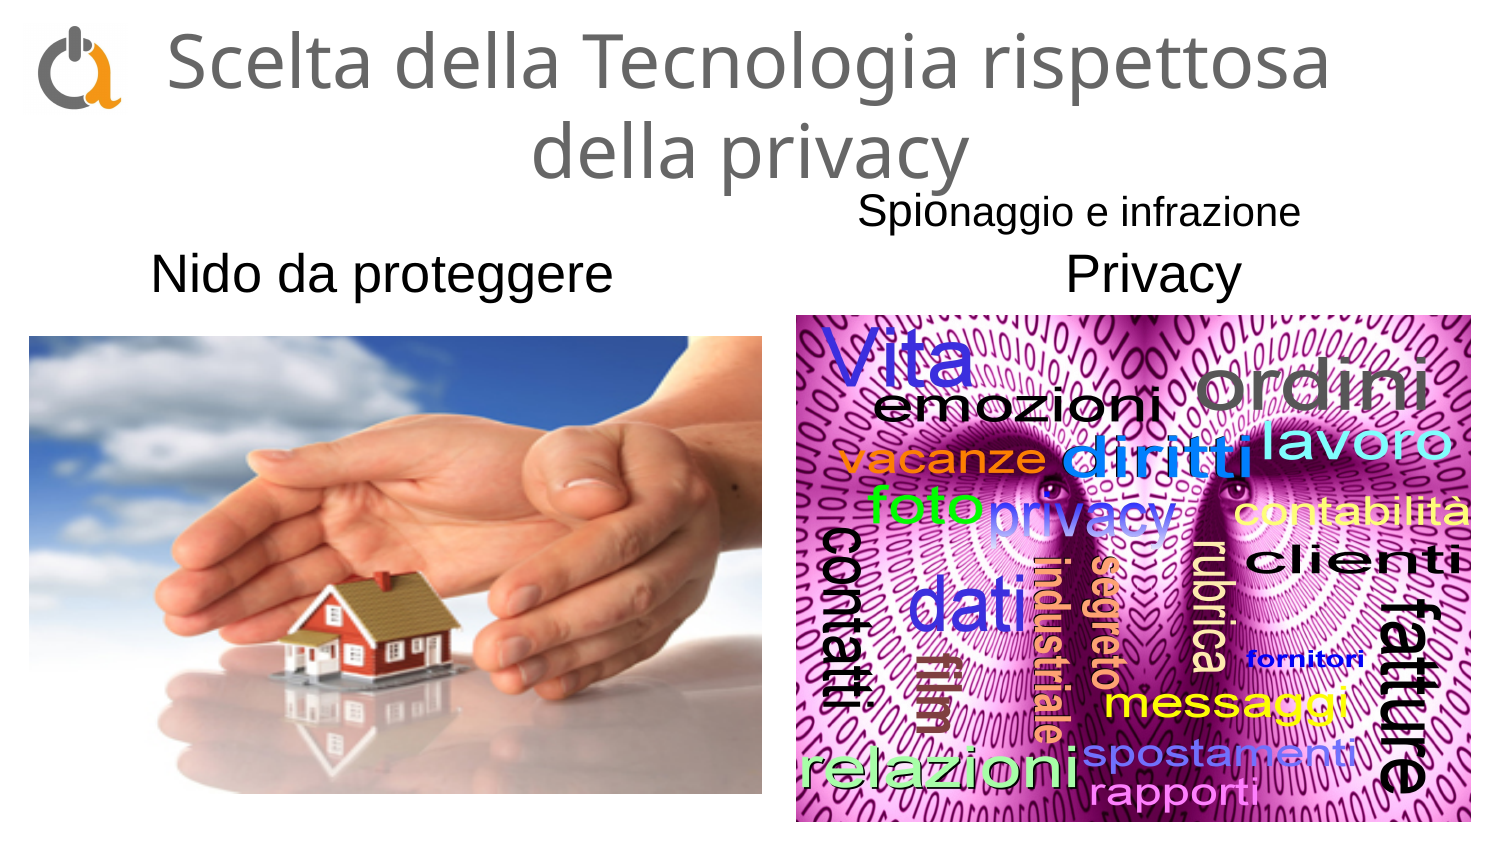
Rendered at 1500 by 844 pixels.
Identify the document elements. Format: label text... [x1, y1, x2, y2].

picture [23, 23, 128, 115]
title Scelta della Tecnologia rispettosa della privacy [75, 33, 1426, 175]
text_box Spionaggio e infrazione Nido da proteggere Privacy [0, 182, 1426, 290]
picture [29, 336, 762, 794]
picture [796, 315, 1471, 822]
